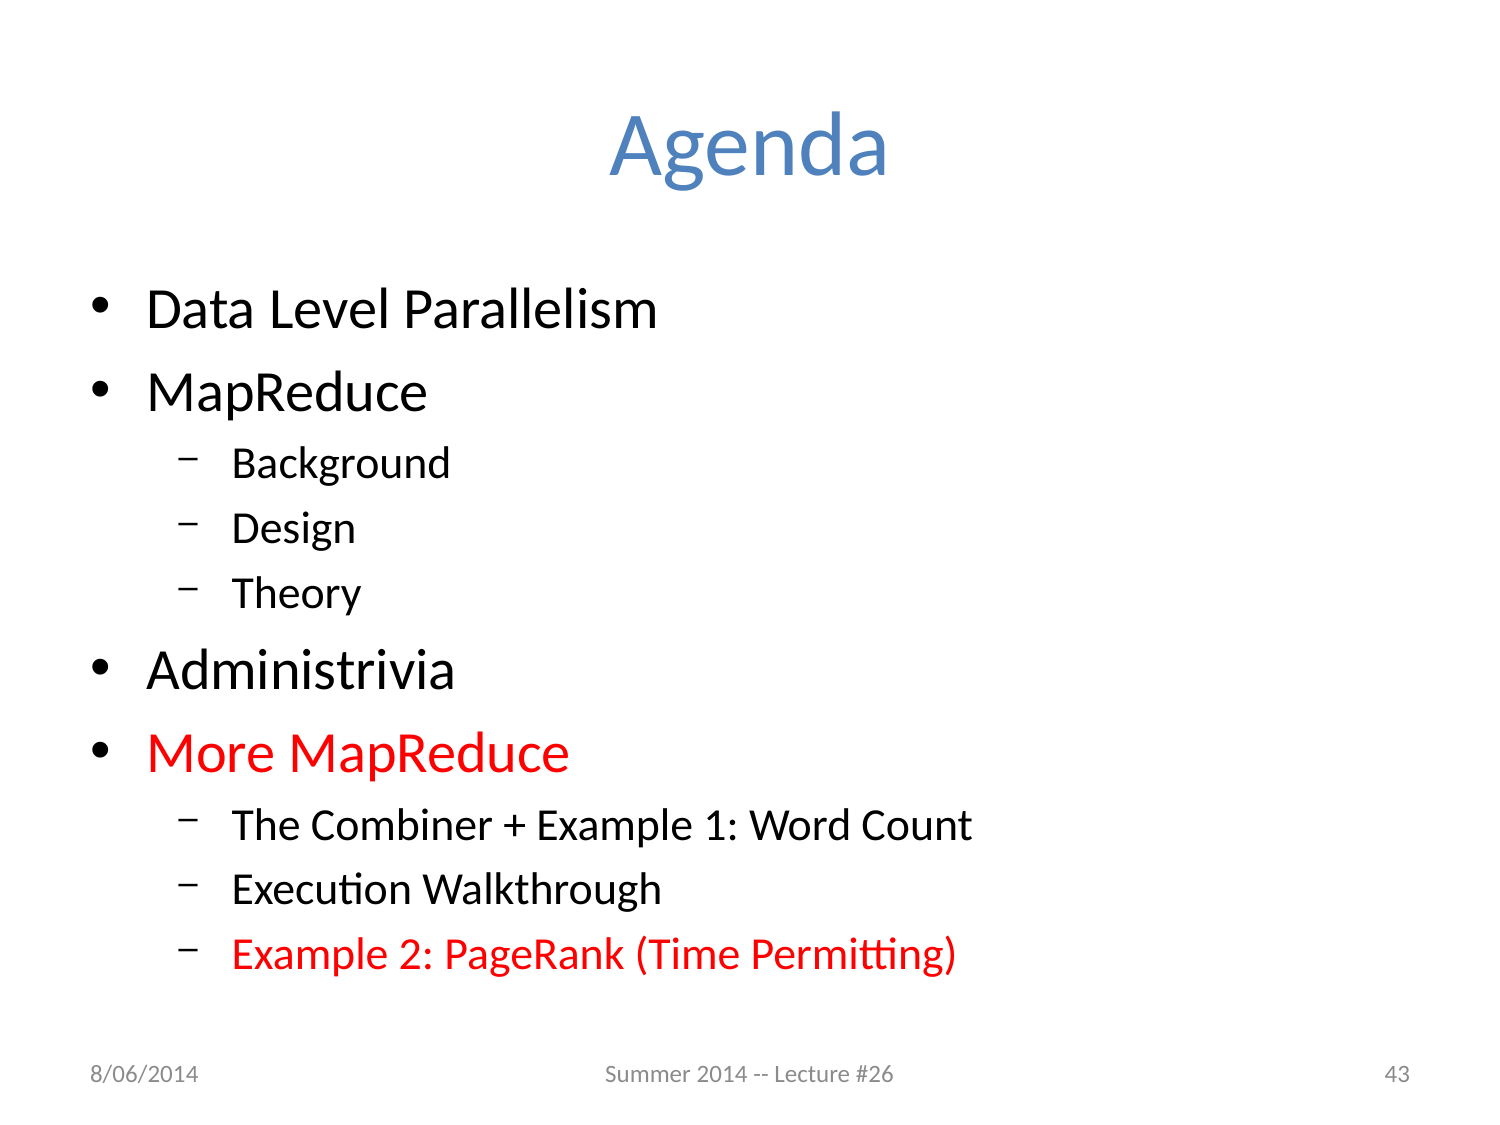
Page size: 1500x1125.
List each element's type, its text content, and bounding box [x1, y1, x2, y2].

slide_number 8/06/2014 [75, 1042, 425, 1103]
footer Summer 2014 -- Lecture #26 [512, 1042, 988, 1103]
title Agenda [75, 45, 1425, 233]
list Data Level Parallelism MapReduce Background Design Theory Administrivia More MapReduce The Combiner + Example 1: Word Count Execution Walkthrough Example 2: PageRank (Time Permitting) [75, 262, 1425, 1073]
slide_number <number> [1074, 1042, 1425, 1103]
